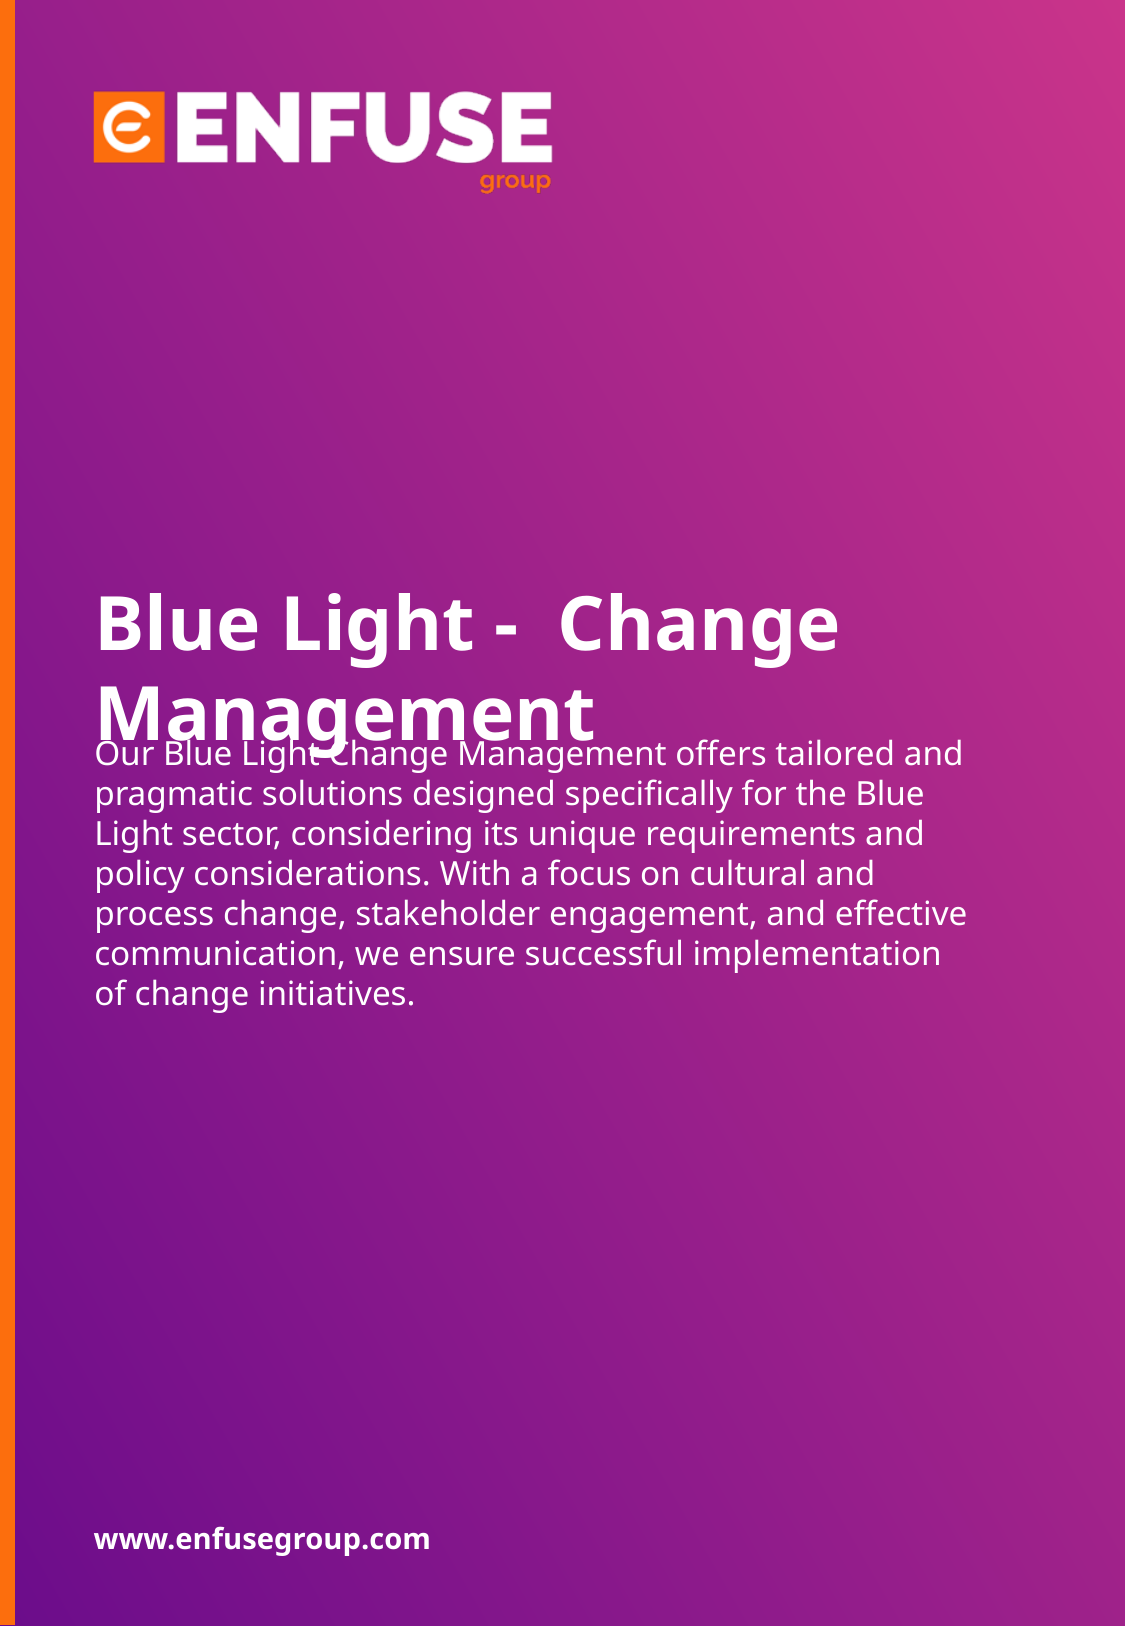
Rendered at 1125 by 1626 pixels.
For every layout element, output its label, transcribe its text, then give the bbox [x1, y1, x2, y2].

text_box Blue Light - Change Management [94, 567, 1064, 694]
text_box Our Blue Light Change Management offers tailored and pragmatic solutions designed specifically for the Blue Light sector, considering its unique requirements and policy considerations. With a focus on cultural and process change, stakeholder engagement, and effective communication, we ensure successful implementation of change initiatives. [94, 724, 980, 1227]
